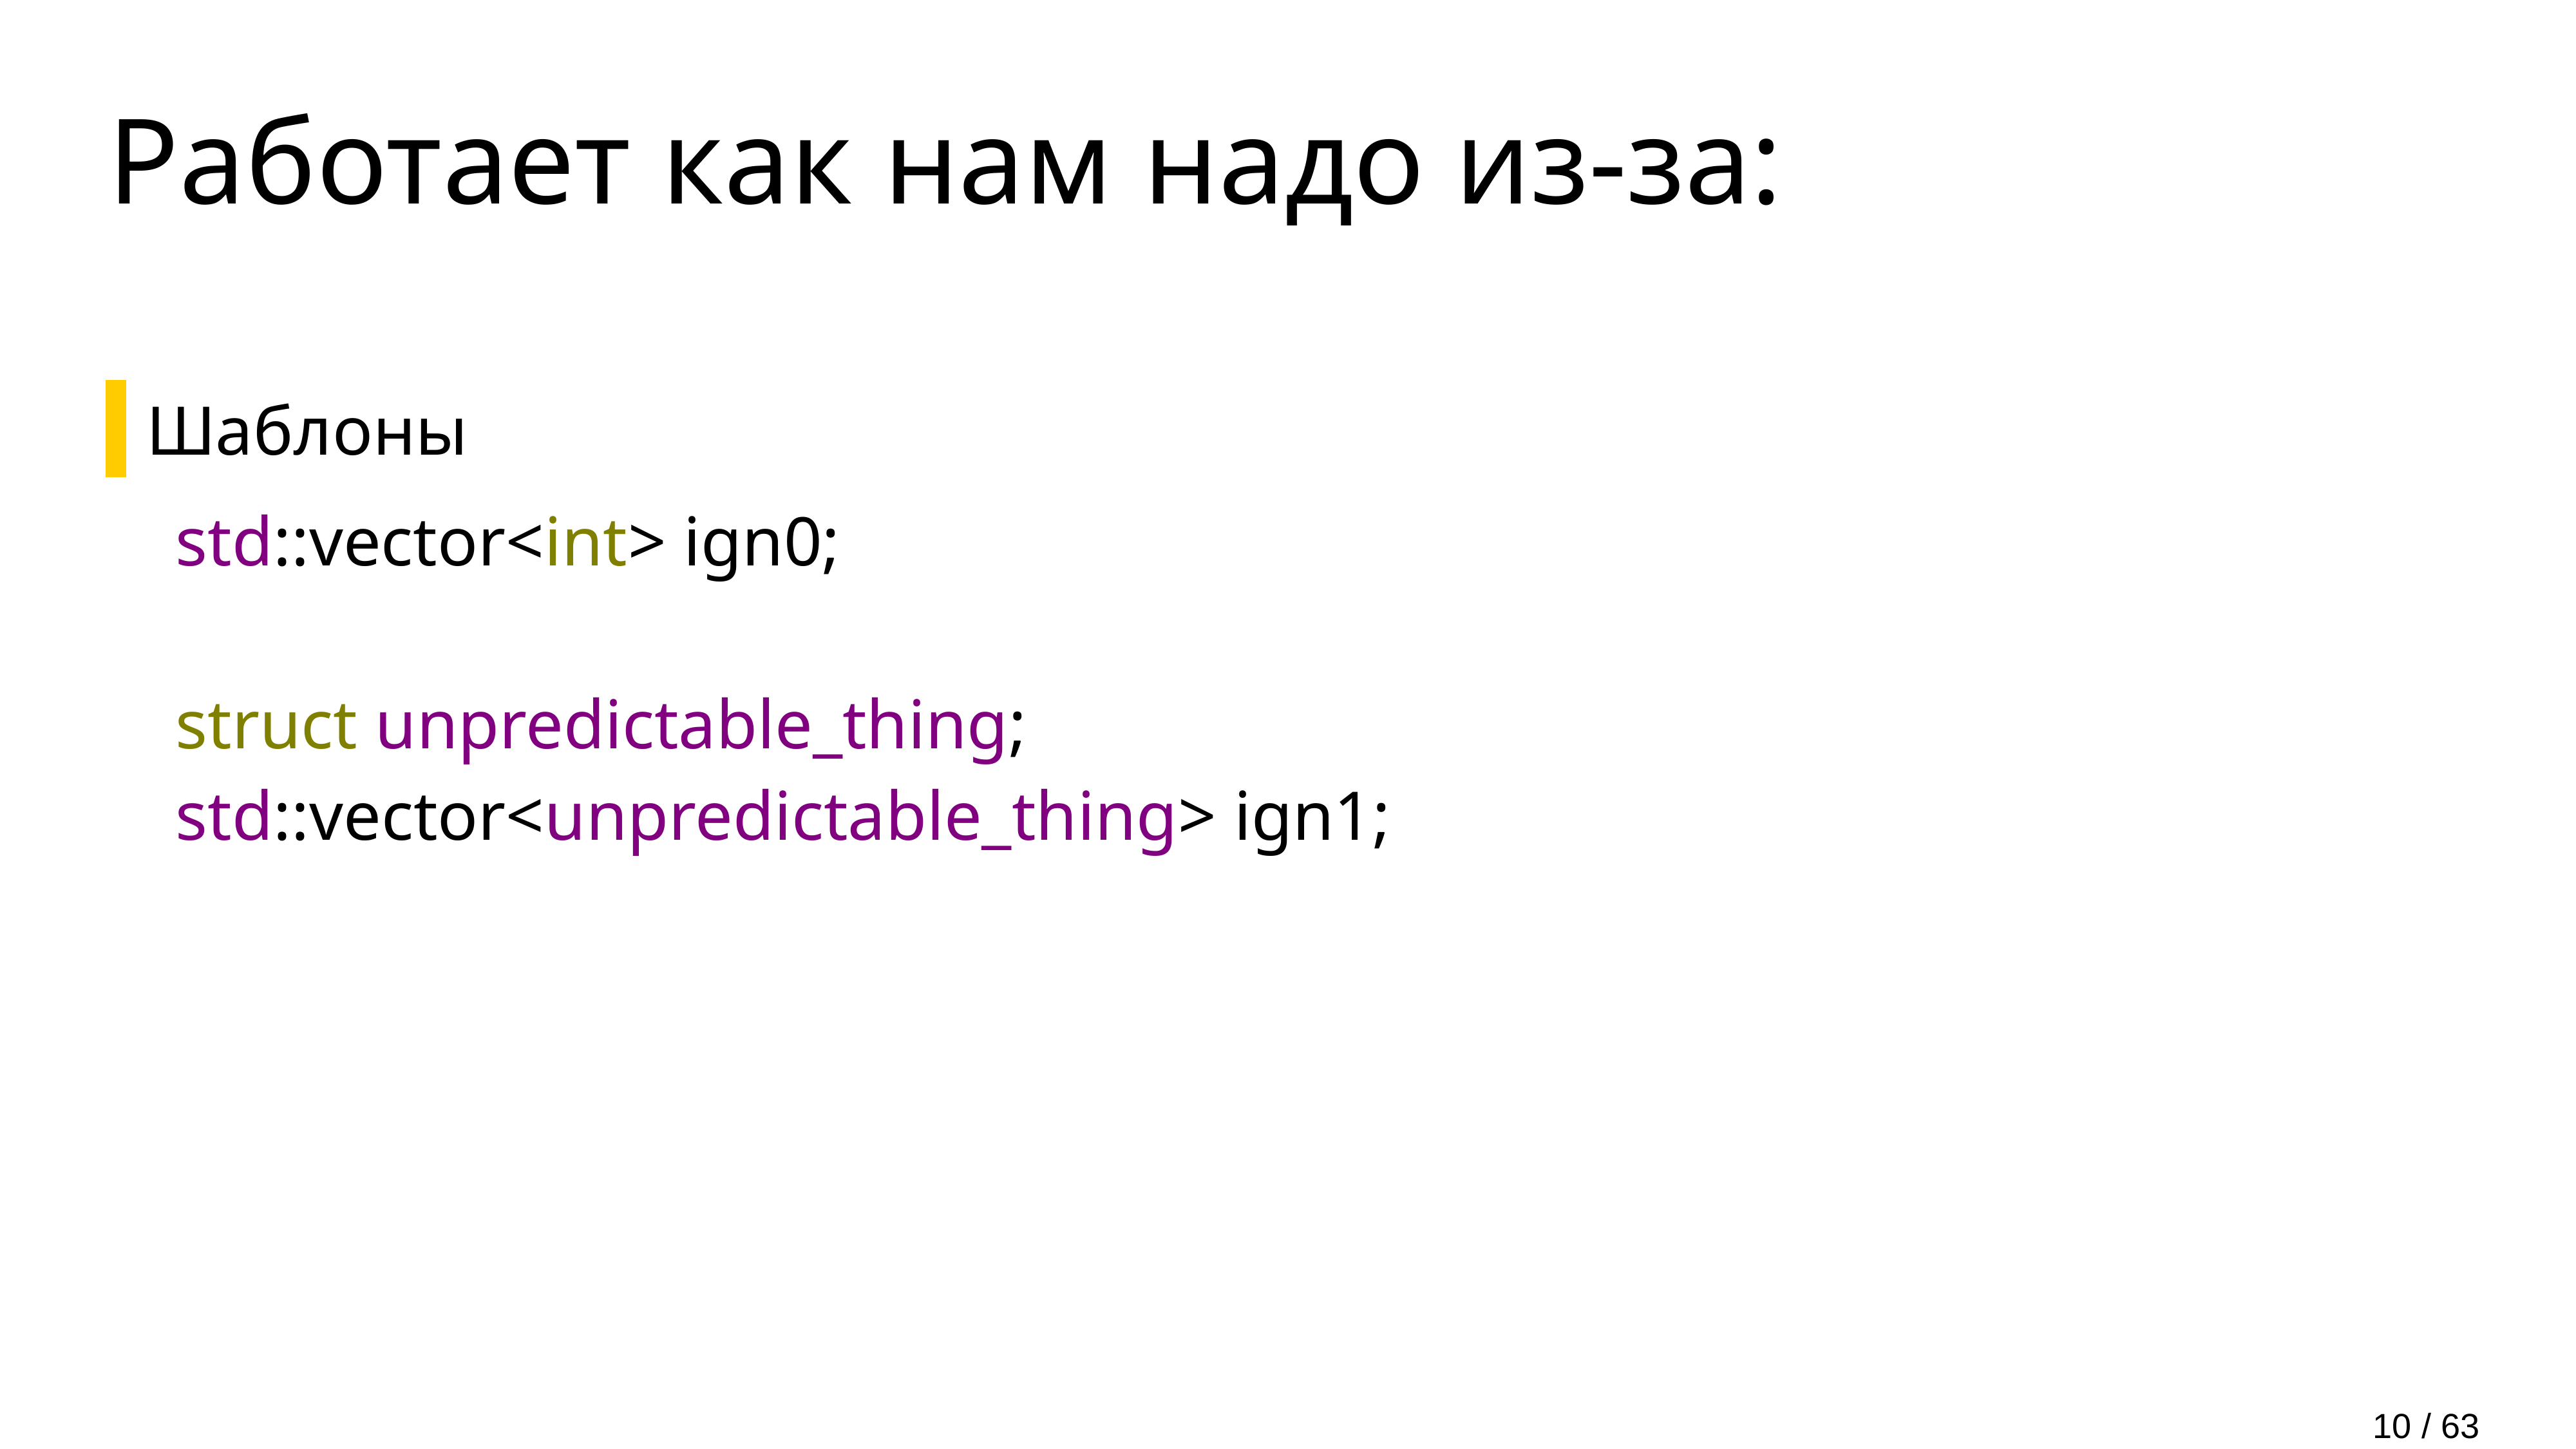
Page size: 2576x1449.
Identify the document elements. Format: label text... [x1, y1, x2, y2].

title Работает как нам надо из-за: [108, 80, 2468, 242]
text_box <number> / 63 [2363, 1402, 2576, 1449]
text_box Шаблоны std::vector<int> ign0; struct unpredictable_thing; std::vector<unpredictable_thing> ign1; [96, 364, 2512, 1419]
